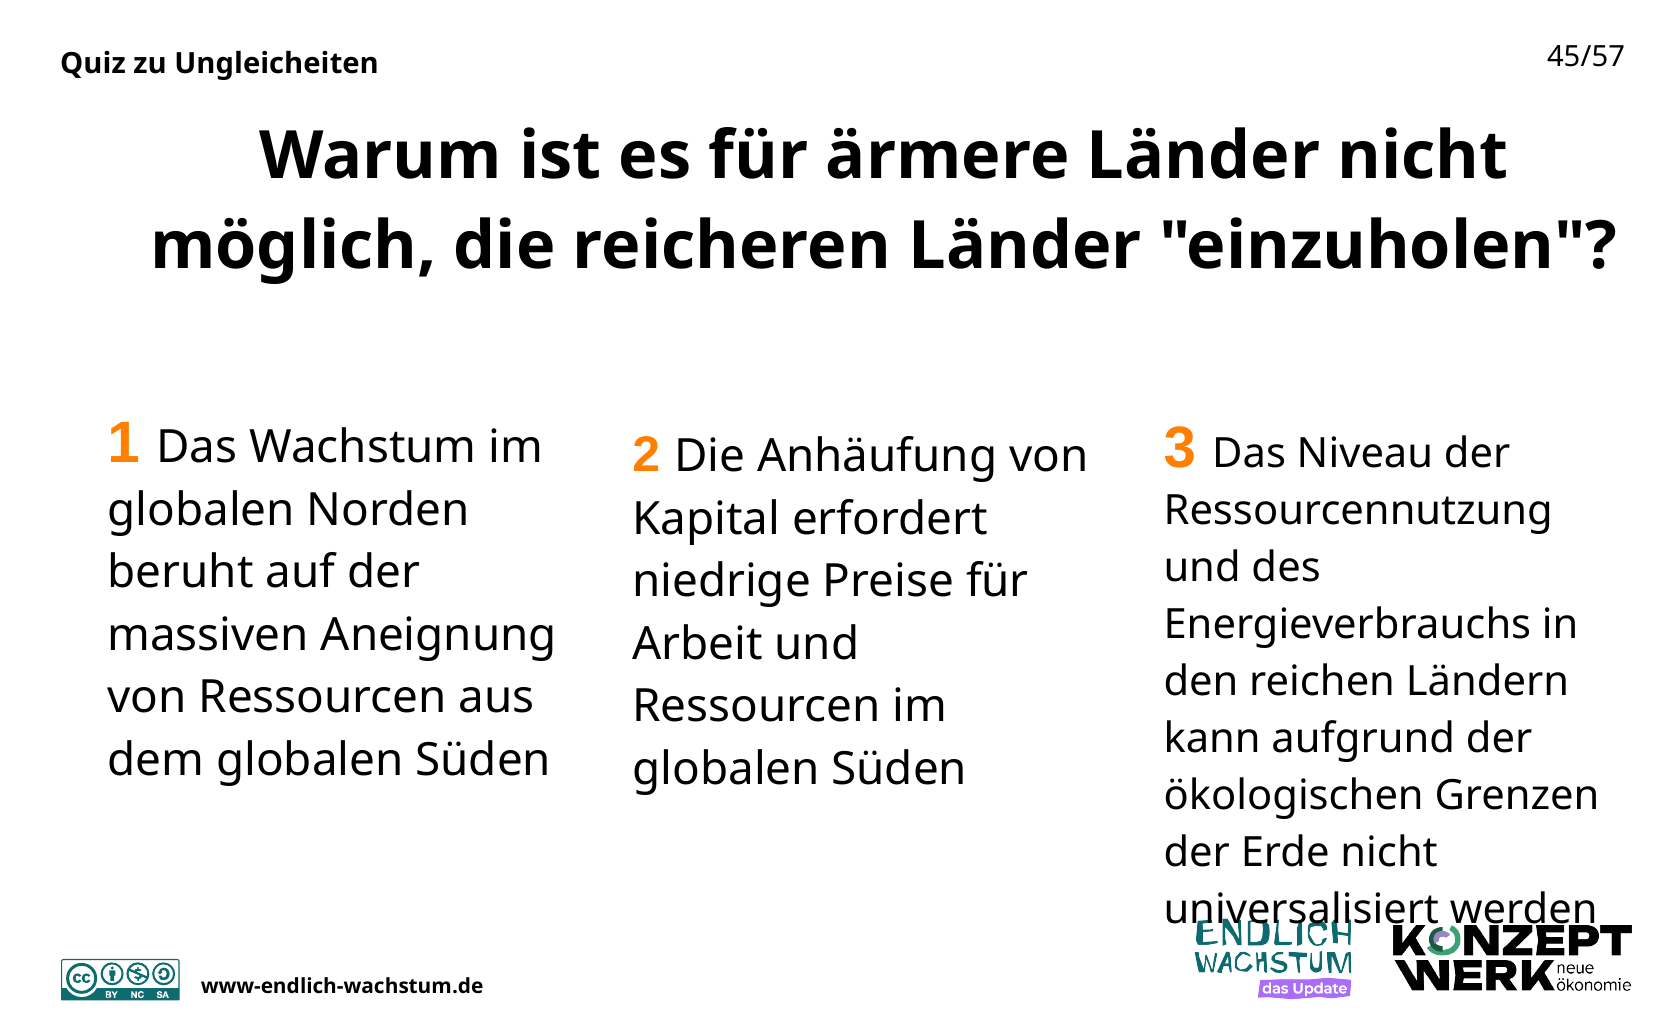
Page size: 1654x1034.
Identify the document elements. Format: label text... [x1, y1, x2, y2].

picture [1253, 903, 1265, 910]
picture [1313, 912, 1323, 920]
title Warum ist es für ärmere Länder nicht möglich, die reicheren Länder "einzuholen"? [140, 106, 1629, 480]
text_box 2 Die Anhäufung von Kapital erfordert niedrige Preise für Arbeit und Ressourcen im globalen Süden [576, 480, 1108, 778]
text_box 1 Das Wachstum im globalen Norden beruht auf der massiven Aneignung von Ressourcen aus dem globalen Süden [21, 402, 576, 792]
picture [1387, 917, 1636, 997]
text_box 3 Das Niveau der Ressourcennutzung und des Energieverbrauchs in den reichen Ländern kann aufgrund der ökologischen Grenzen der Erde nicht universalisiert werden [1077, 480, 1623, 864]
picture [1176, 900, 1374, 1011]
